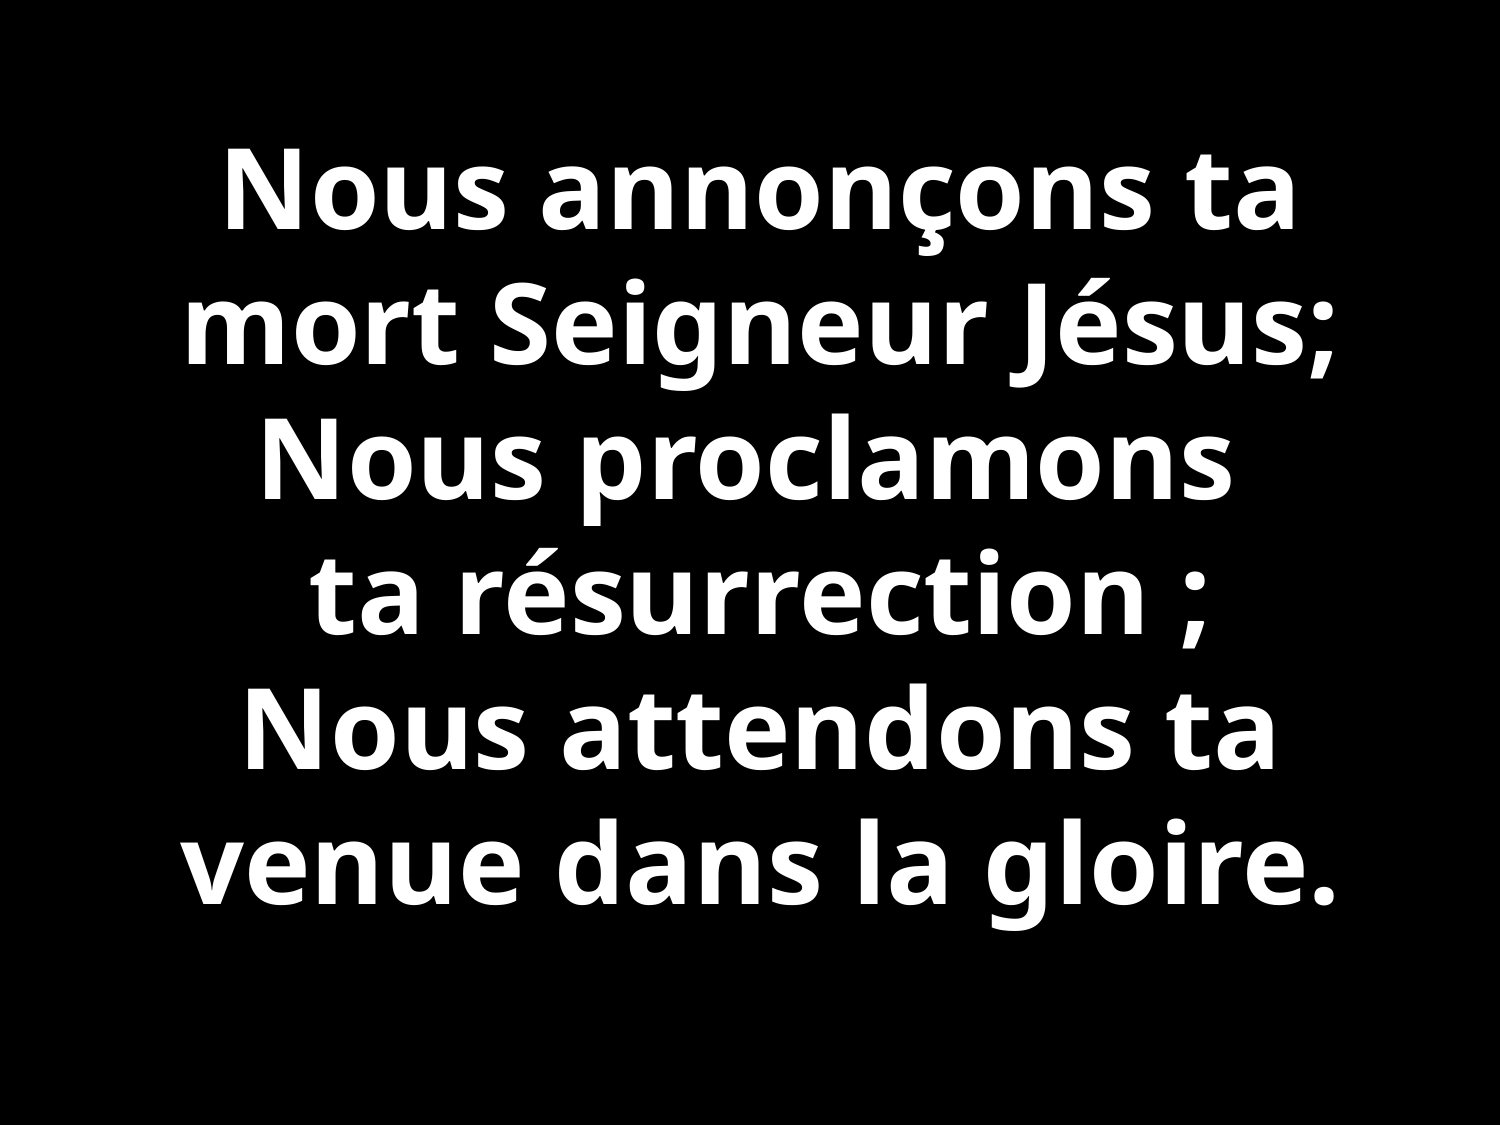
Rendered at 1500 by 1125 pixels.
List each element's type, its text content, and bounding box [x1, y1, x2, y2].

text_box Nous annonçons ta mort Seigneur Jésus; Nous proclamons ta résurrection ; Nous attendons ta venue dans la gloire. [80, 80, 1441, 965]
